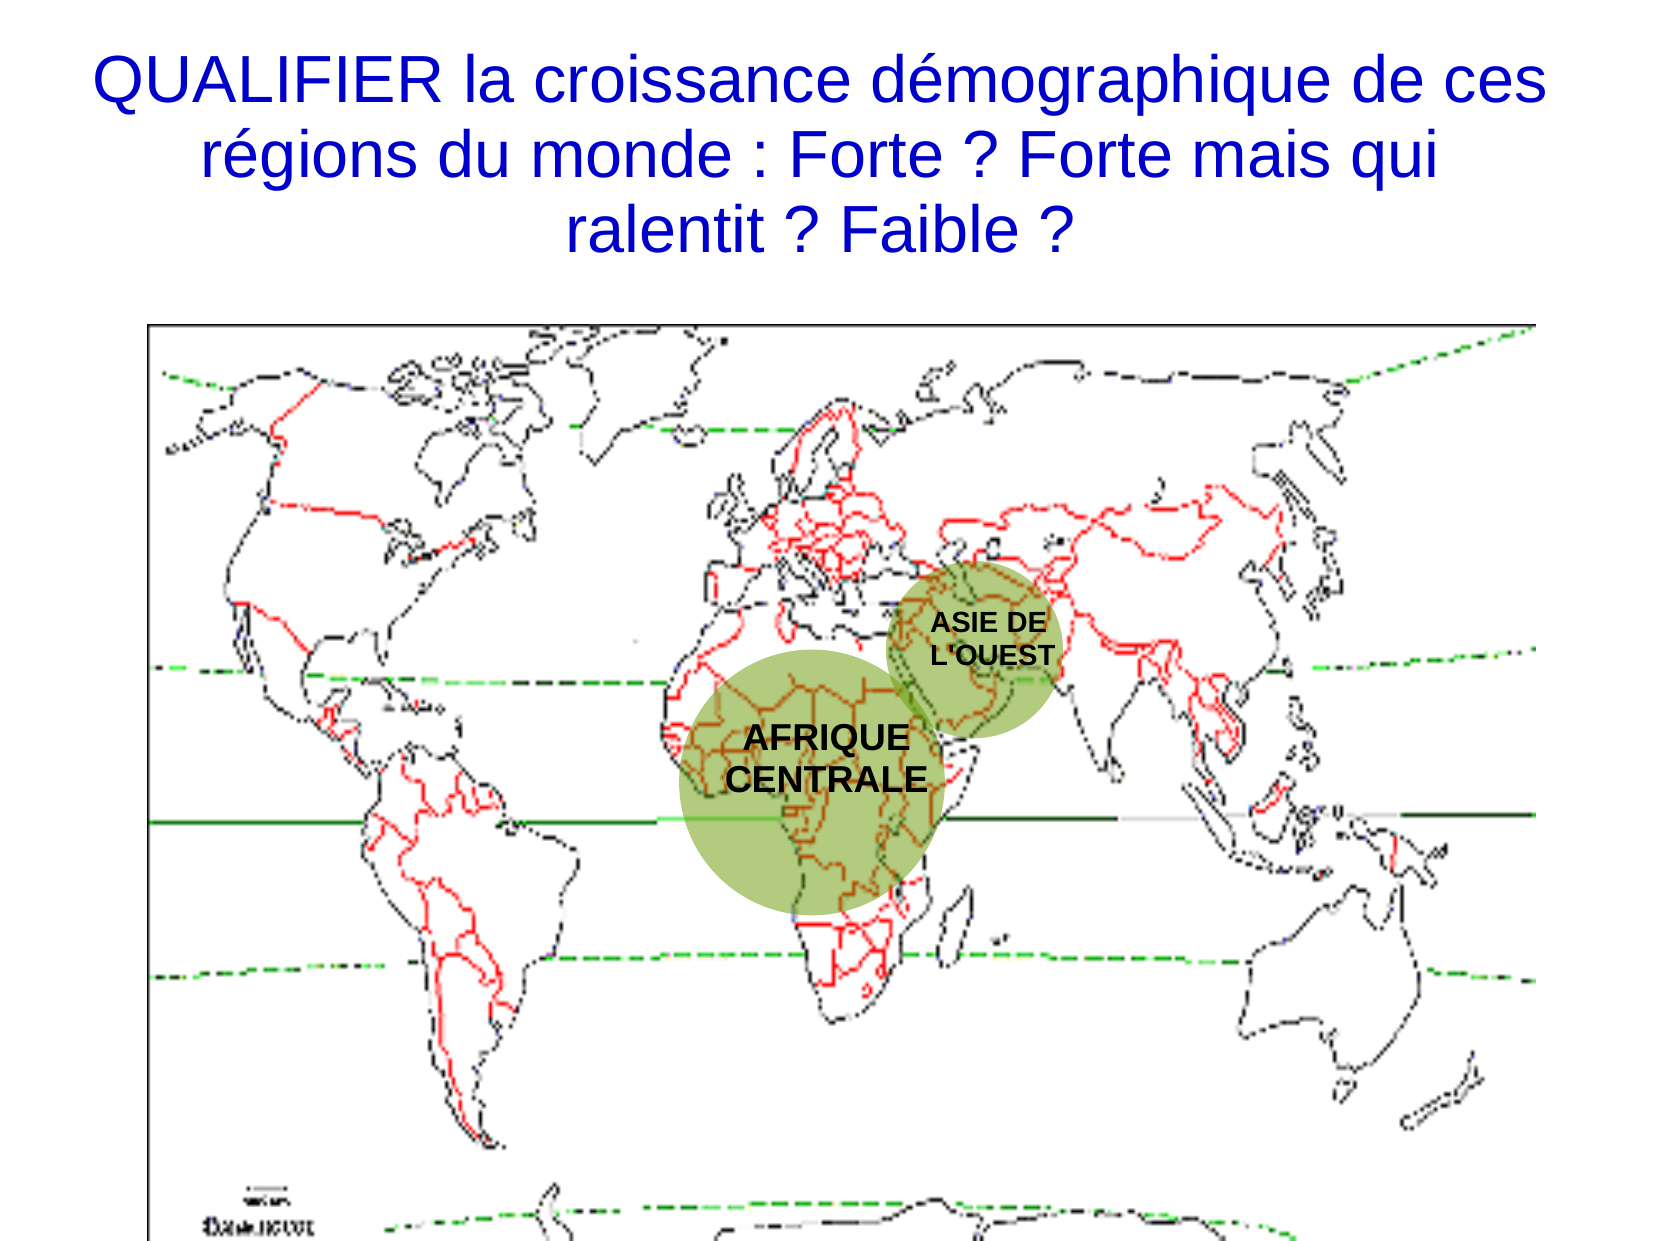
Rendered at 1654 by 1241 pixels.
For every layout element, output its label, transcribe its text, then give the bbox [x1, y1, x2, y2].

text_box ASIE DE L'OUEST [915, 598, 1123, 681]
title QUALIFIER la croissance démographique de ces régions du monde : Forte ? Forte mais qui ralentit ? Faible ? [76, 42, 1565, 370]
picture [147, 370, 1536, 1241]
text_box [679, 561, 1058, 916]
text_box AFRIQUE CENTRALE [708, 708, 945, 827]
